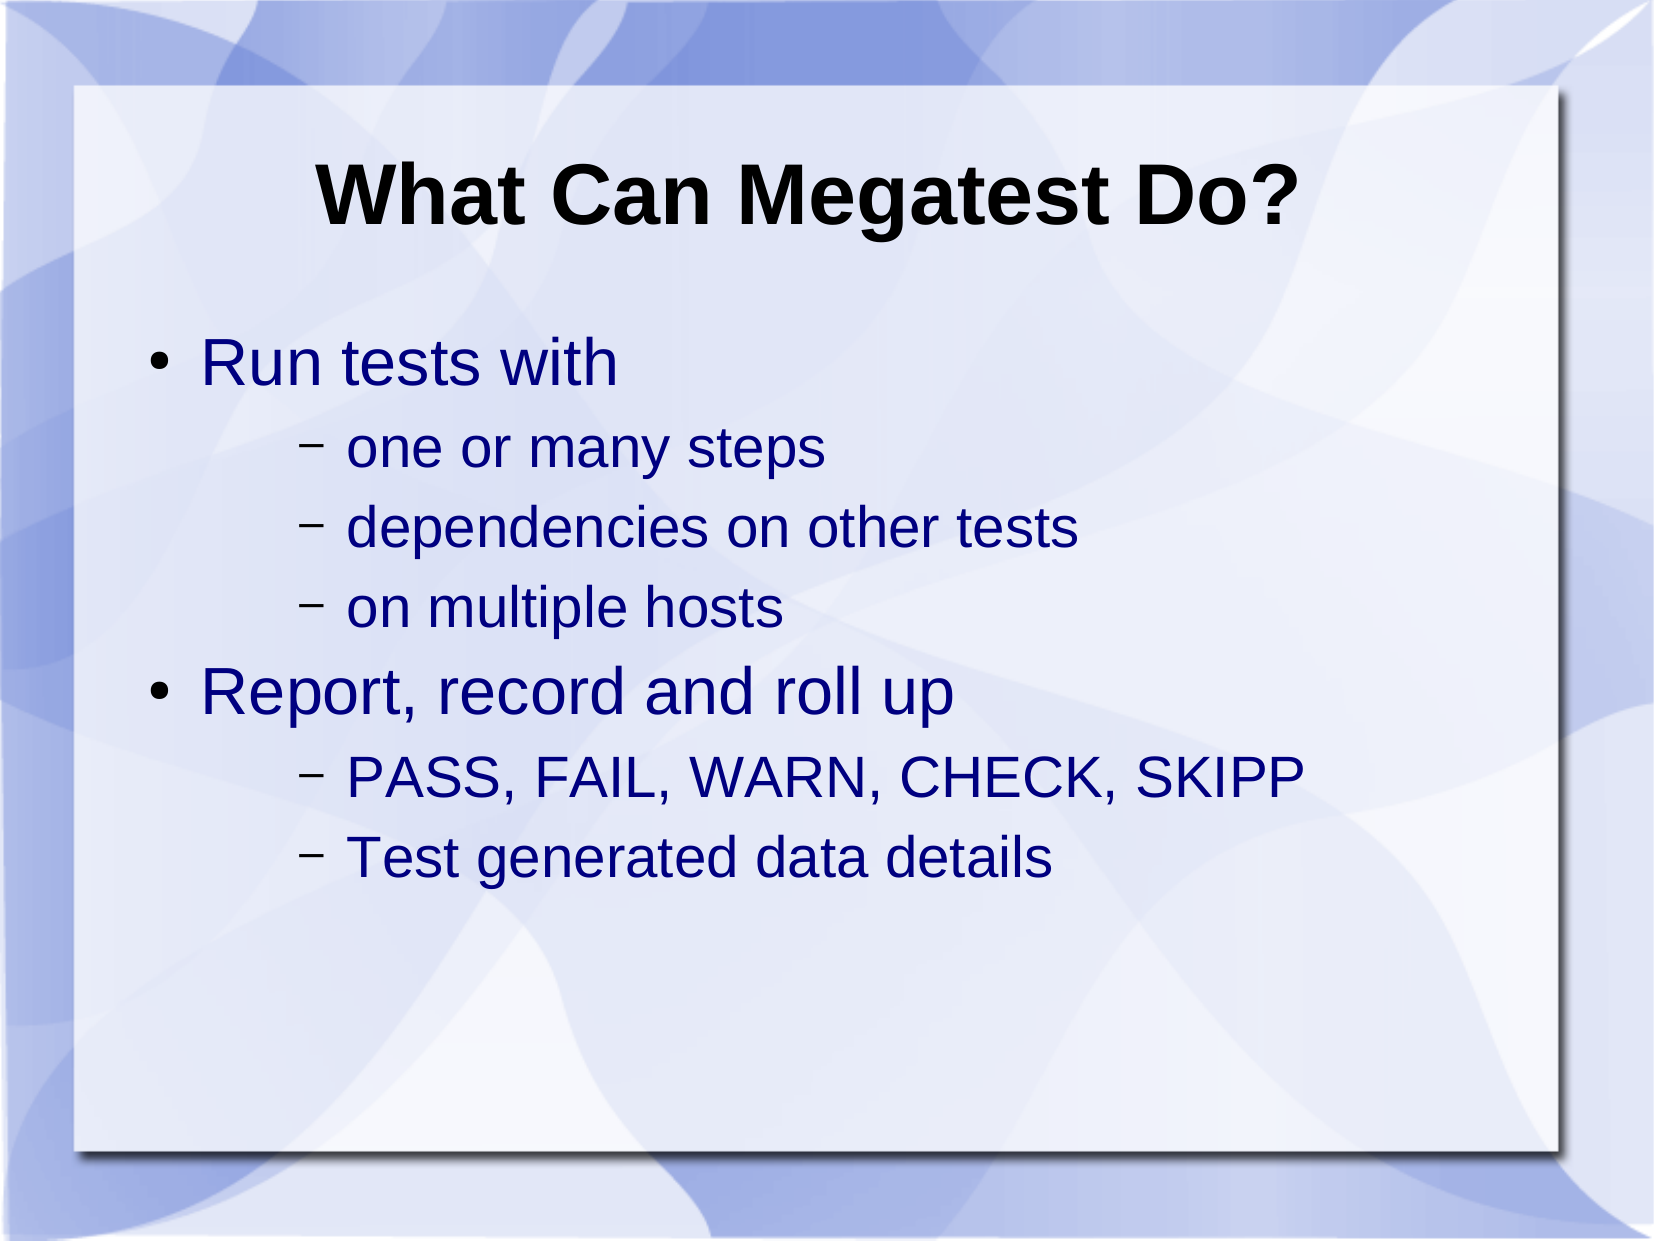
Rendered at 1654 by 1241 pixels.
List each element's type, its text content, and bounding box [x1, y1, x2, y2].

title What Can Megatest Do? [82, 90, 1536, 298]
picture [0, 0, 1654, 1241]
list Run tests with one or many steps dependencies on other tests on multiple hosts Report, record and roll up PASS, FAIL, WARN, CHECK, SKIPP Test generated data details [129, 324, 1489, 1045]
